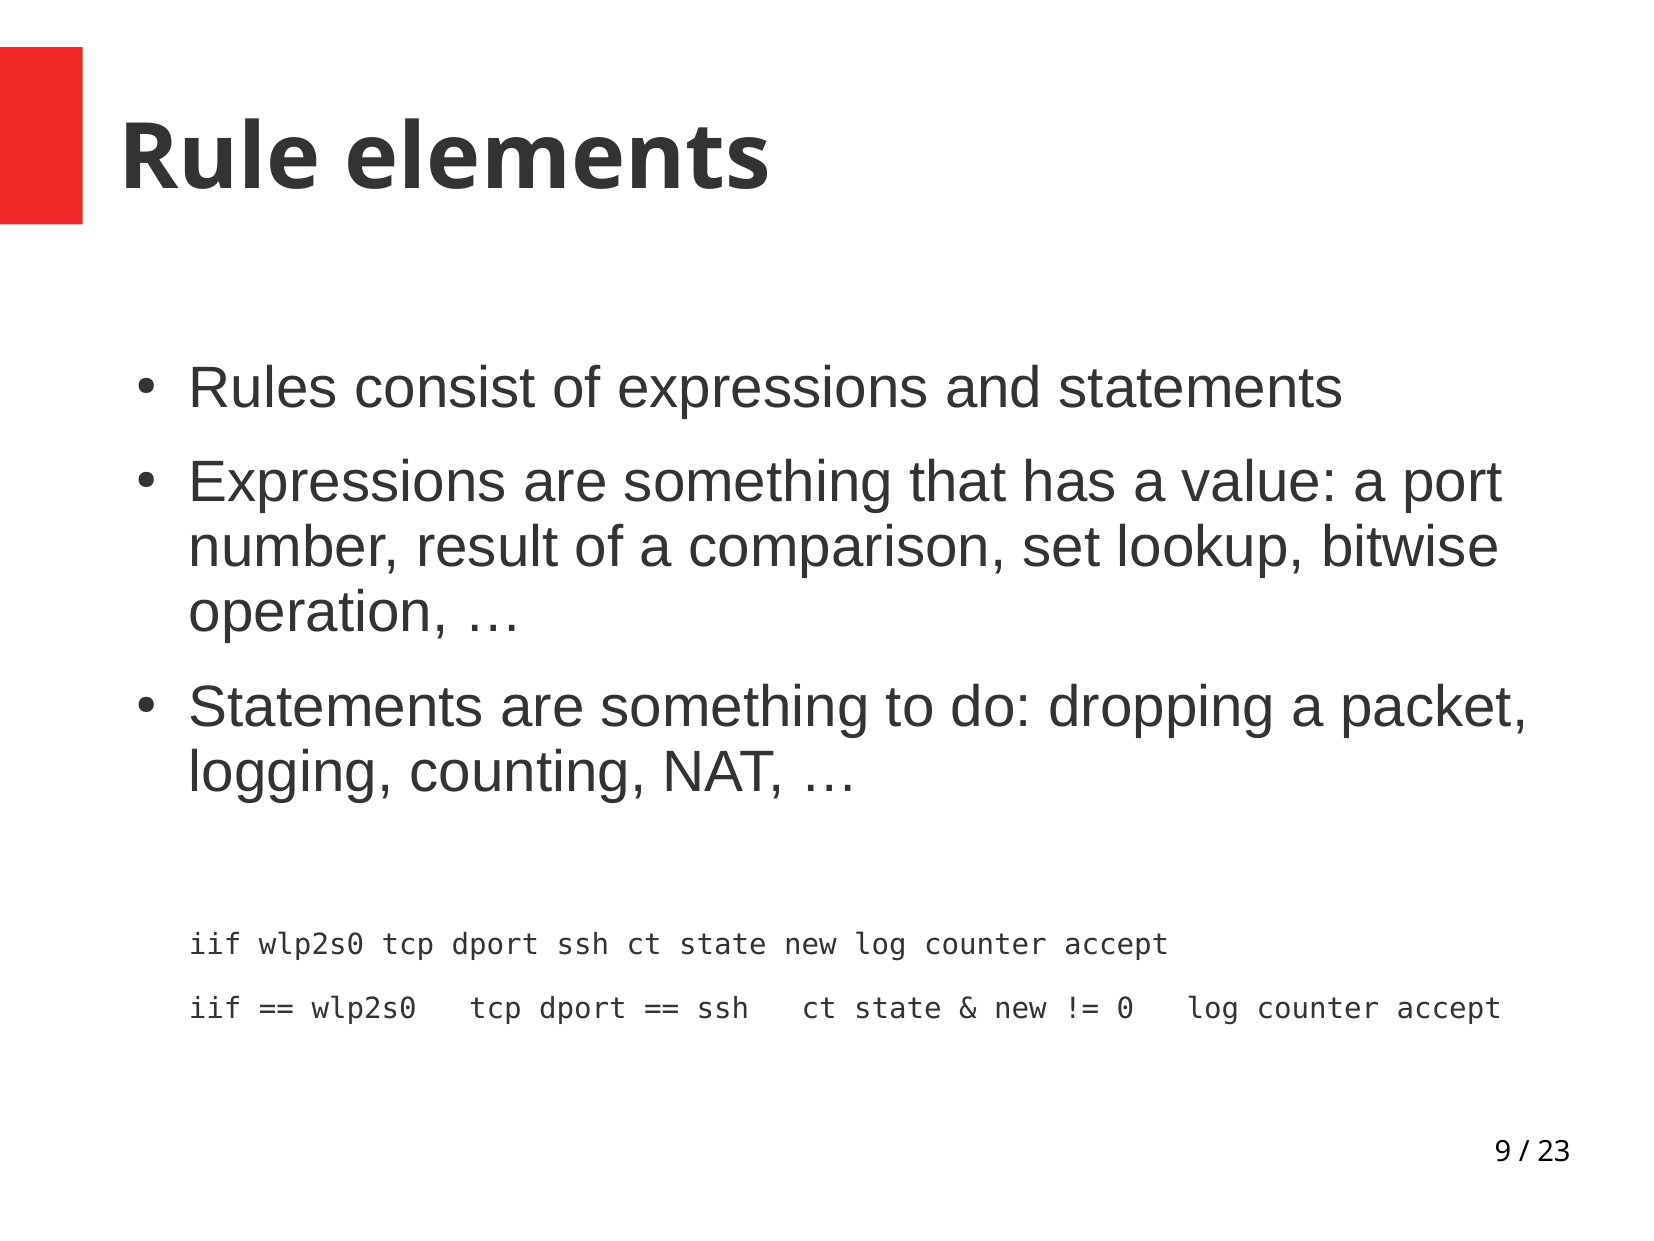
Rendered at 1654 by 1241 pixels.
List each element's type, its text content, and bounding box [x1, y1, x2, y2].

title Rule elements [118, 49, 1571, 257]
list Rules consist of expressions and statements Expressions are something that has a value: a port number, result of a comparison, set lookup, bitwise operation, … Statements are something to do: dropping a packet, logging, counting, NAT, … iif wlp2s0 tcp dport ssh ct state new log counter accept iif == wlp2s0 tcp dport == ssh ct state & new != 0 log counter accept [118, 354, 1536, 1074]
